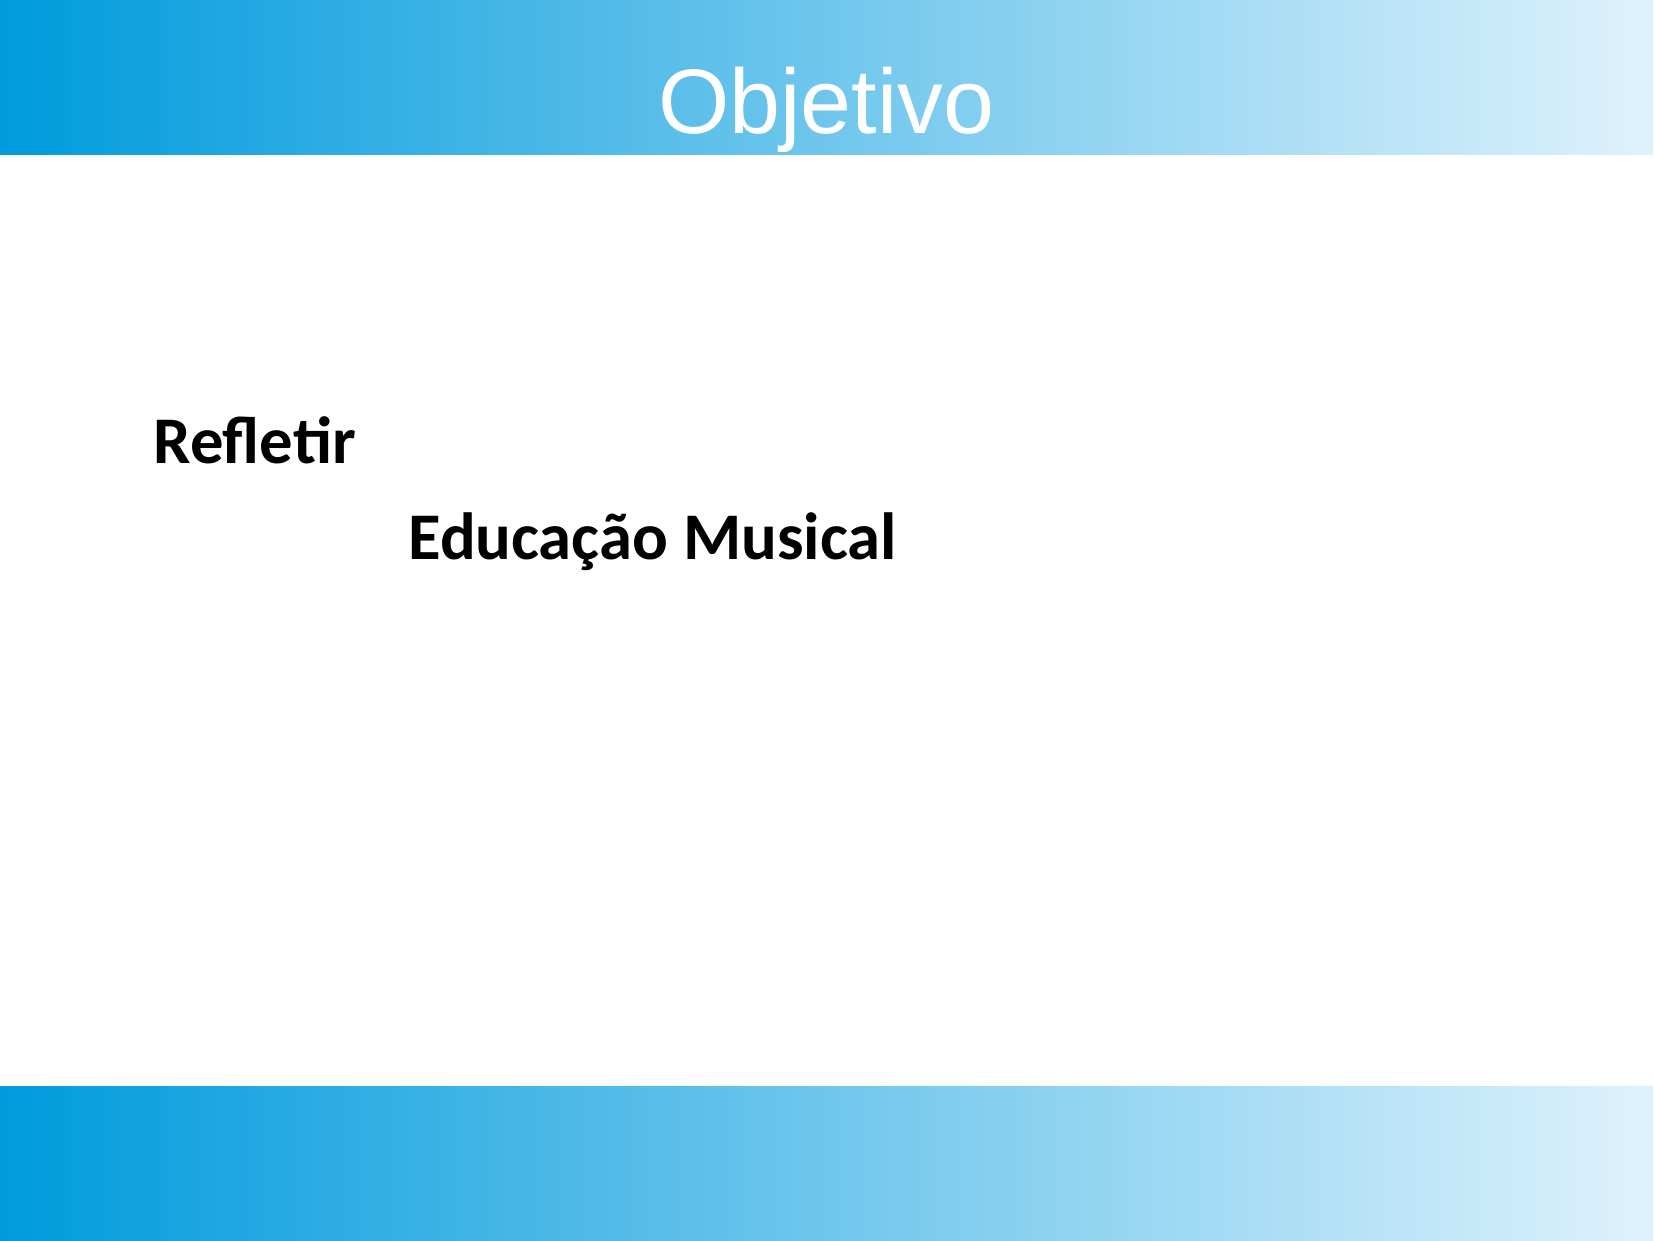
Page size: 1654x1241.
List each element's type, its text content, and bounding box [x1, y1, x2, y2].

list Refletir Educação Musical [153, 413, 1501, 832]
title Objetivo [82, 49, 1571, 155]
